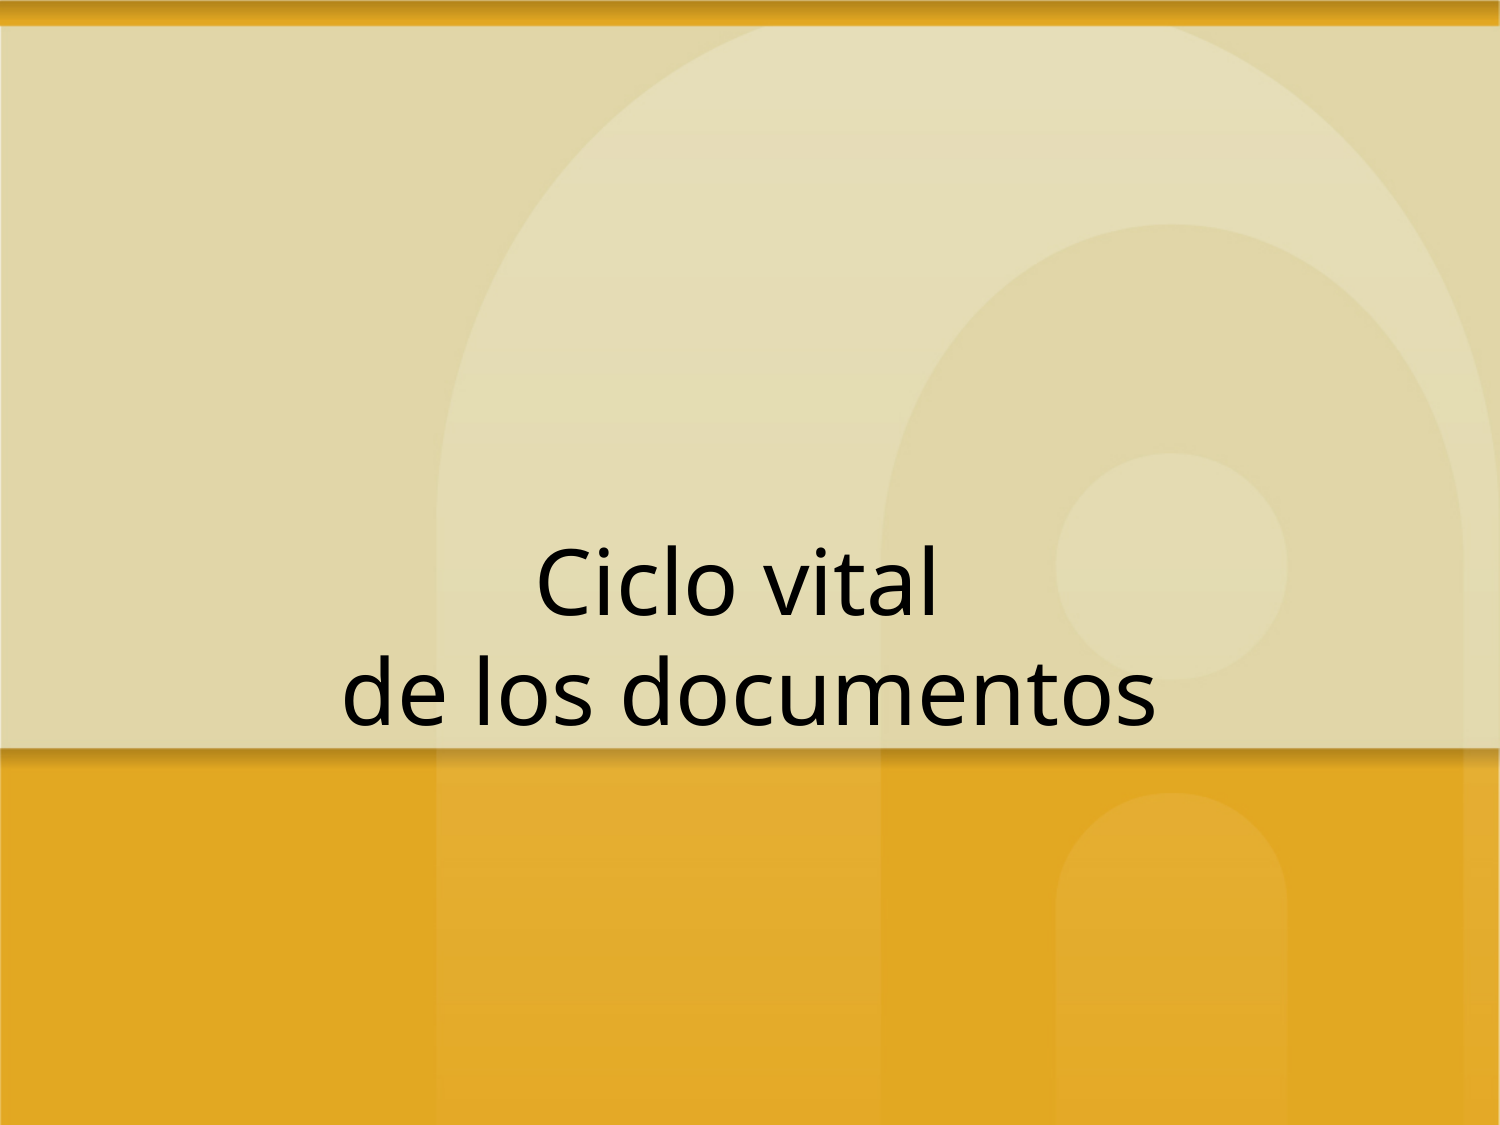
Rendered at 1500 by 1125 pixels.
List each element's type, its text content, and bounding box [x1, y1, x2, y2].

picture [0, 0, 1500, 1125]
text_box Ciclo vital de los documentos [258, 516, 1242, 755]
